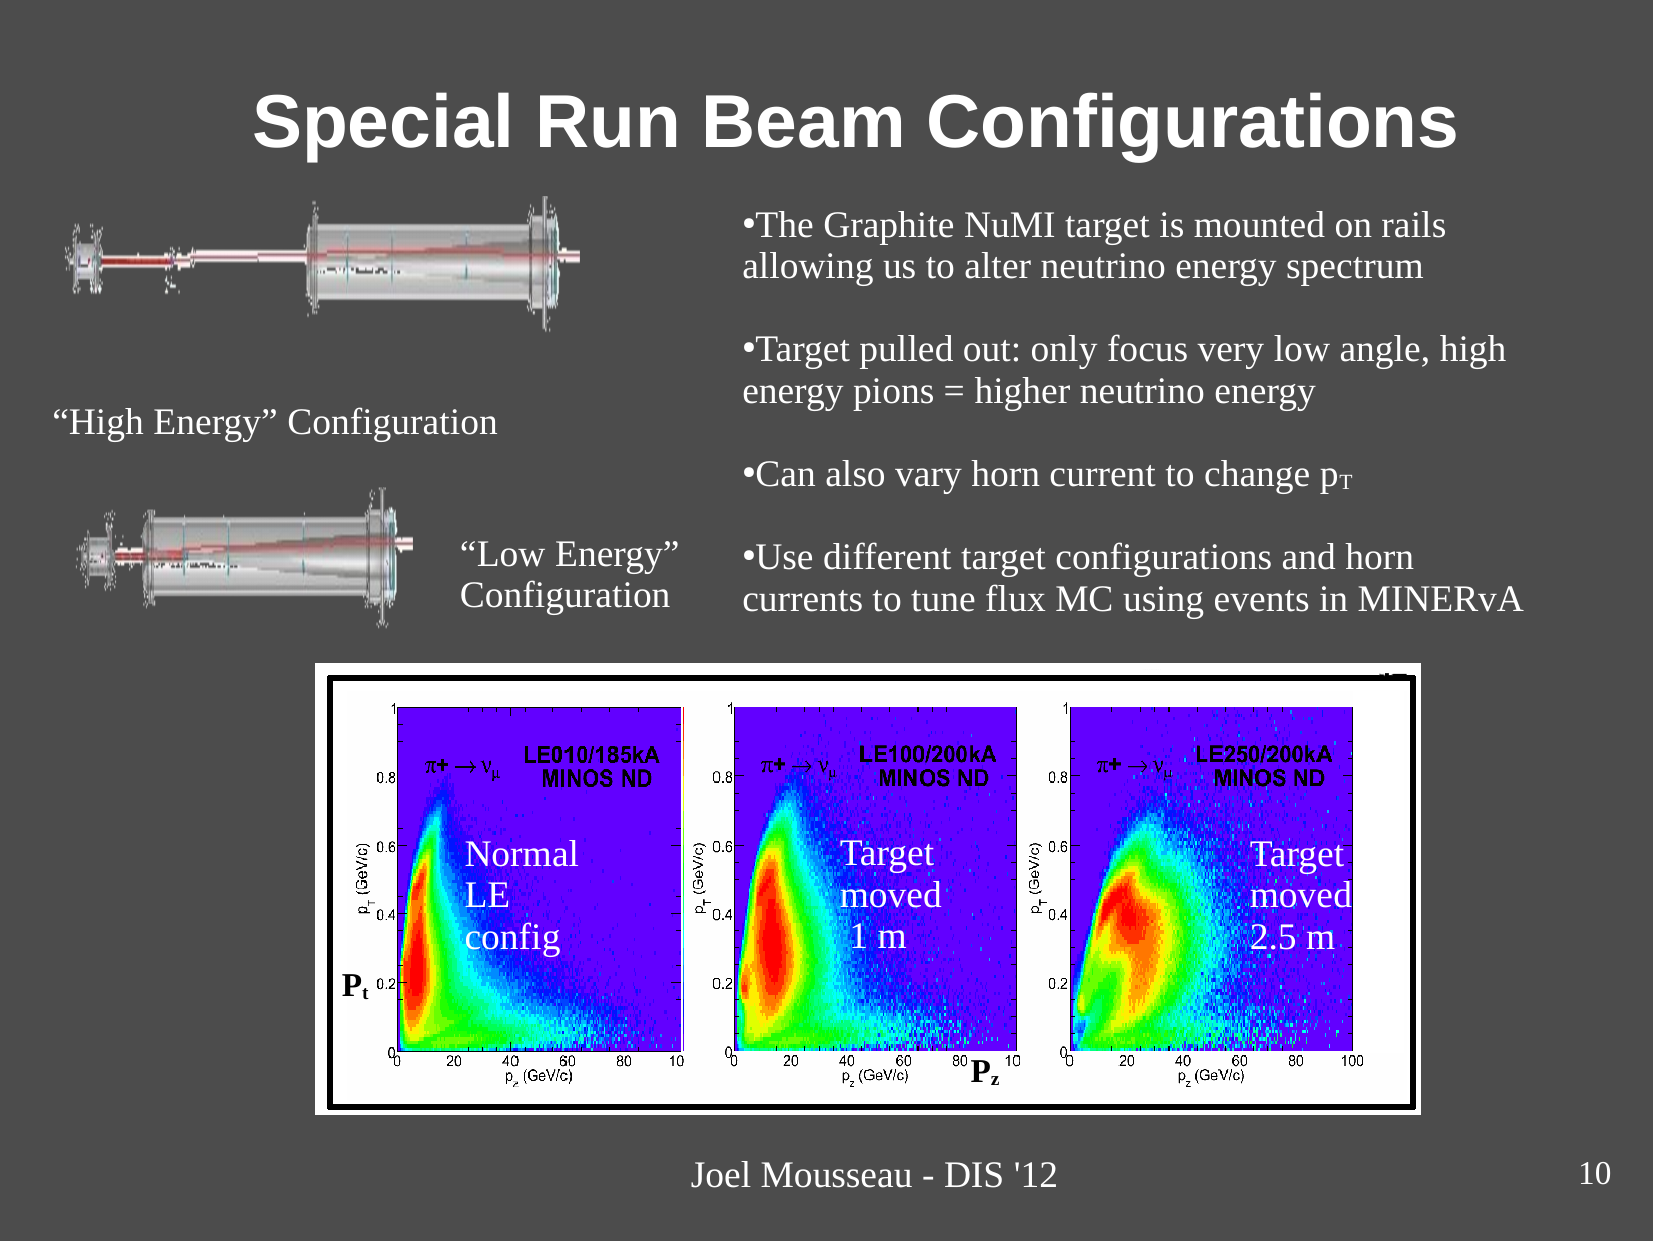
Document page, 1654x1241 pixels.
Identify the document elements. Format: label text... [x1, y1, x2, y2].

text_box Normal LE config [449, 825, 600, 967]
picture [69, 487, 413, 638]
title Special Run Beam Configurations [112, 37, 1601, 206]
picture [57, 195, 580, 334]
text_box “Low Energy” Configuration [445, 525, 727, 623]
text_box The Graphite NuMI target is mounted on rails allowing us to alter neutrino energy spectrum Target pulled out: only focus very low angle, high energy pions = higher neutrino energy Can also vary horn current to change pT Use different target configurations and horn currents to tune flux MC using events in MINERvA [727, 196, 1557, 741]
text_box “High Energy” Configuration [37, 393, 600, 450]
text_box Target moved 2.5 m [1235, 825, 1423, 976]
picture [315, 663, 1421, 1115]
text_box Pt [327, 959, 440, 1023]
text_box Target moved 1 m [825, 825, 975, 979]
text_box Pz [955, 1045, 1026, 1109]
